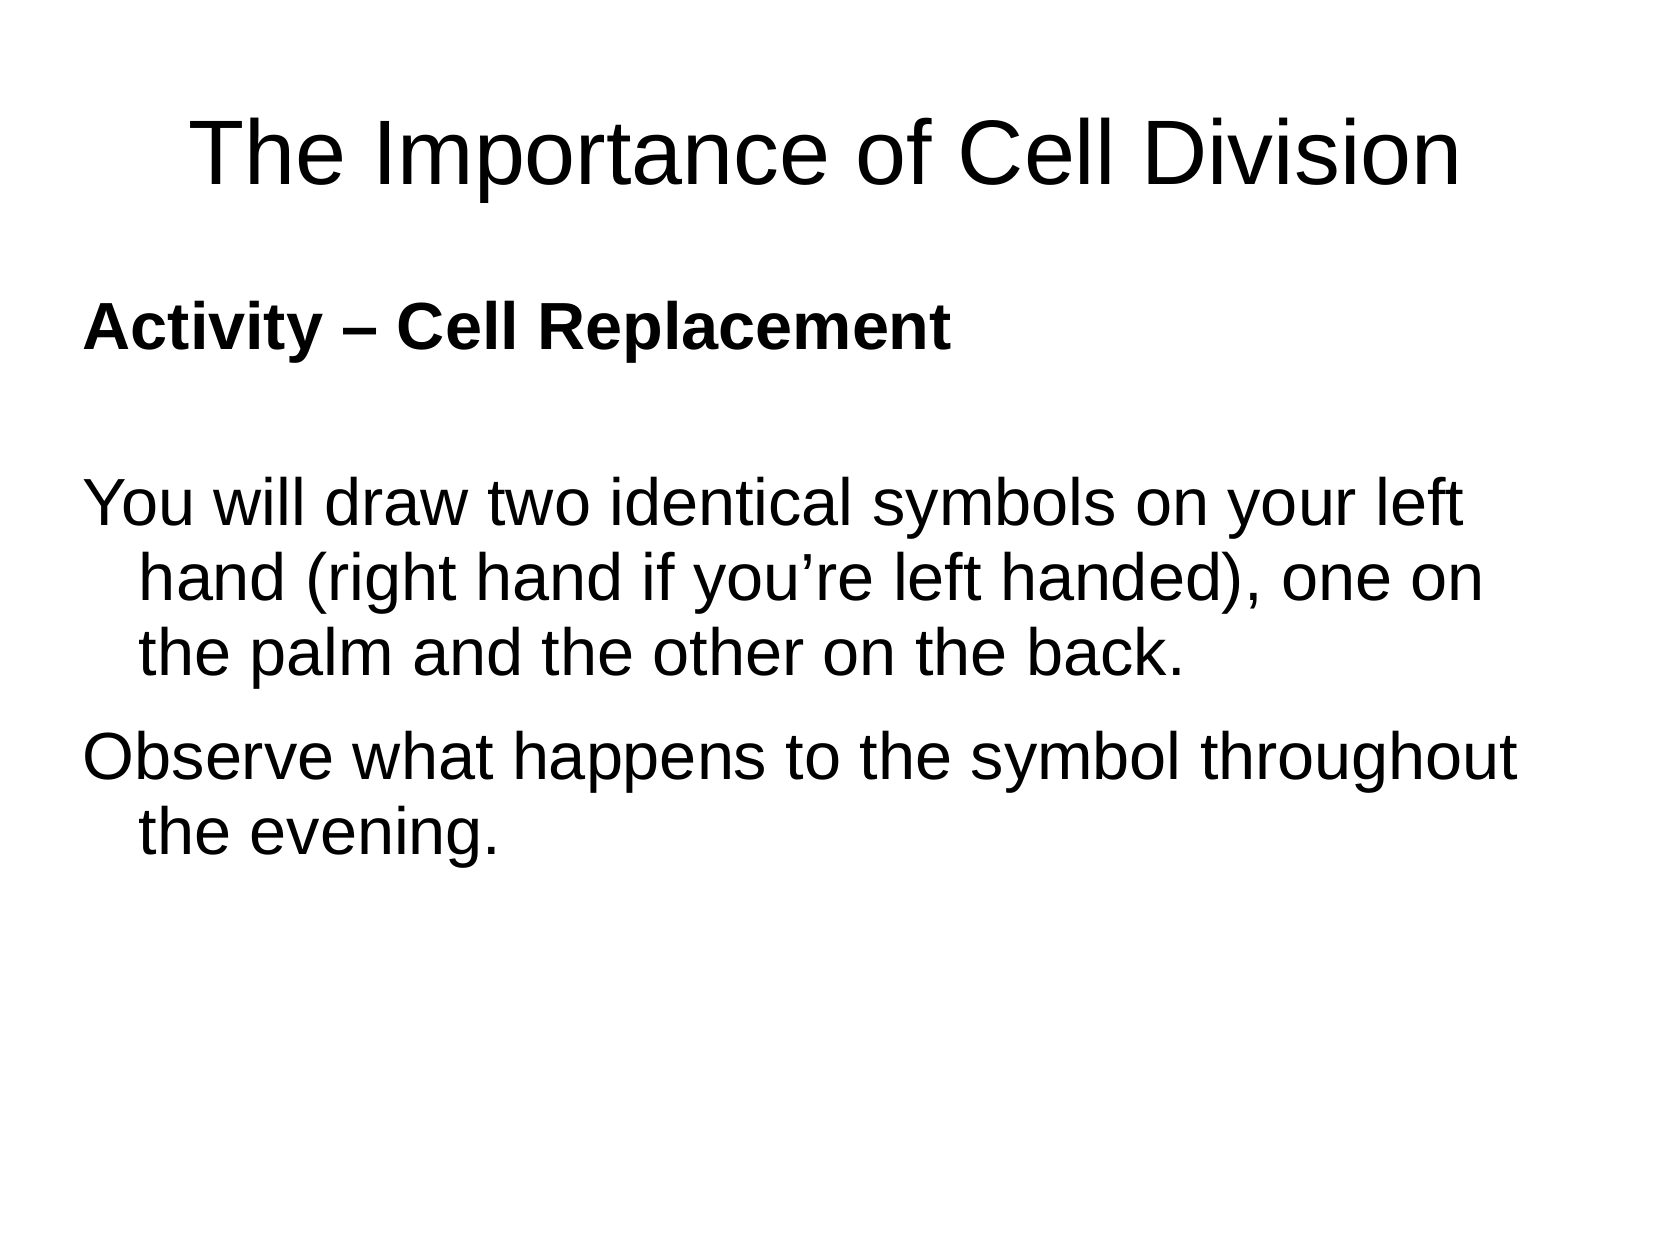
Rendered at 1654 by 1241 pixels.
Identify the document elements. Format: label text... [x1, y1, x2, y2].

title The Importance of Cell Division [82, 49, 1571, 257]
list Activity – Cell Replacement You will draw two identical symbols on your left hand (right hand if you’re left handed), one on the palm and the other on the back. Observe what happens to the symbol throughout the evening. [82, 289, 1571, 1094]
